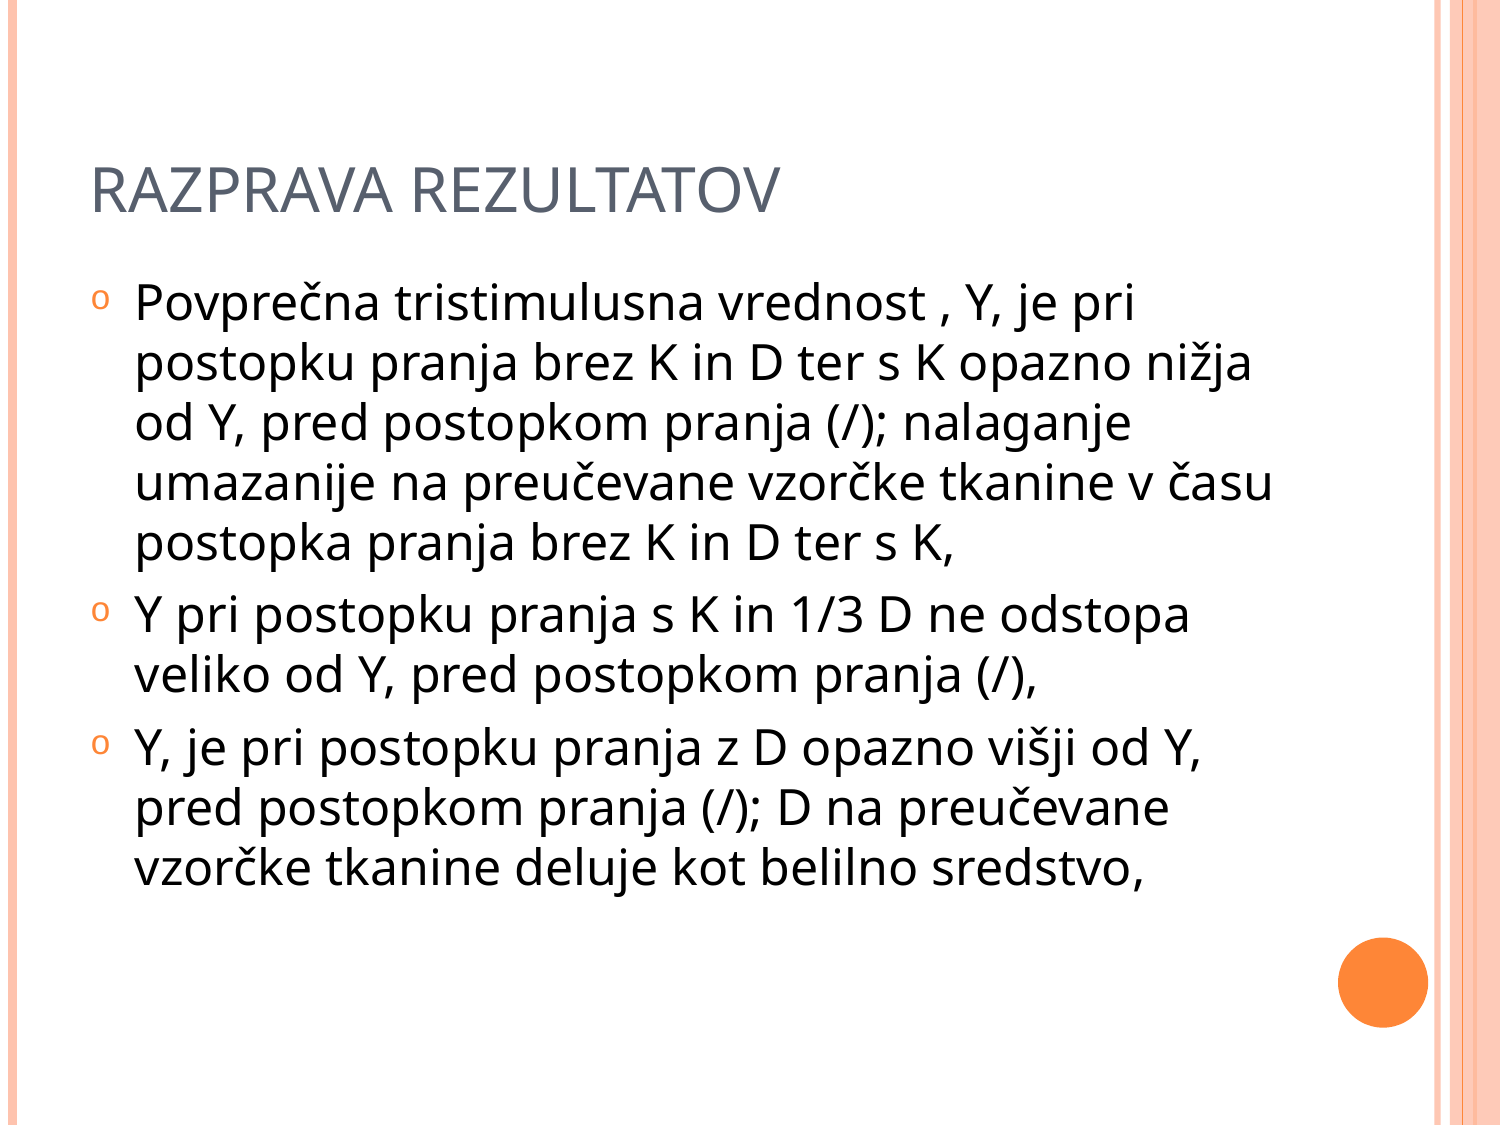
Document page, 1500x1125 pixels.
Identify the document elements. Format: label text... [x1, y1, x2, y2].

title RAZPRAVA REZULTATOV [74, 44, 1300, 233]
list Povprečna tristimulusna vrednost , Y, je pri postopku pranja brez K in D ter s K opazno nižja od Y, pred postopkom pranja (/); nalaganje umazanije na preučevane vzorčke tkanine v času postopka pranja brez K in D ter s K, Y pri postopku pranja s K in 1/3 D ne odstopa veliko od Y, pred postopkom pranja (/), Y, je pri postopku pranja z D opazno višji od Y, pred postopkom pranja (/); D na preučevane vzorčke tkanine deluje kot belilno sredstvo, [74, 262, 1300, 1063]
